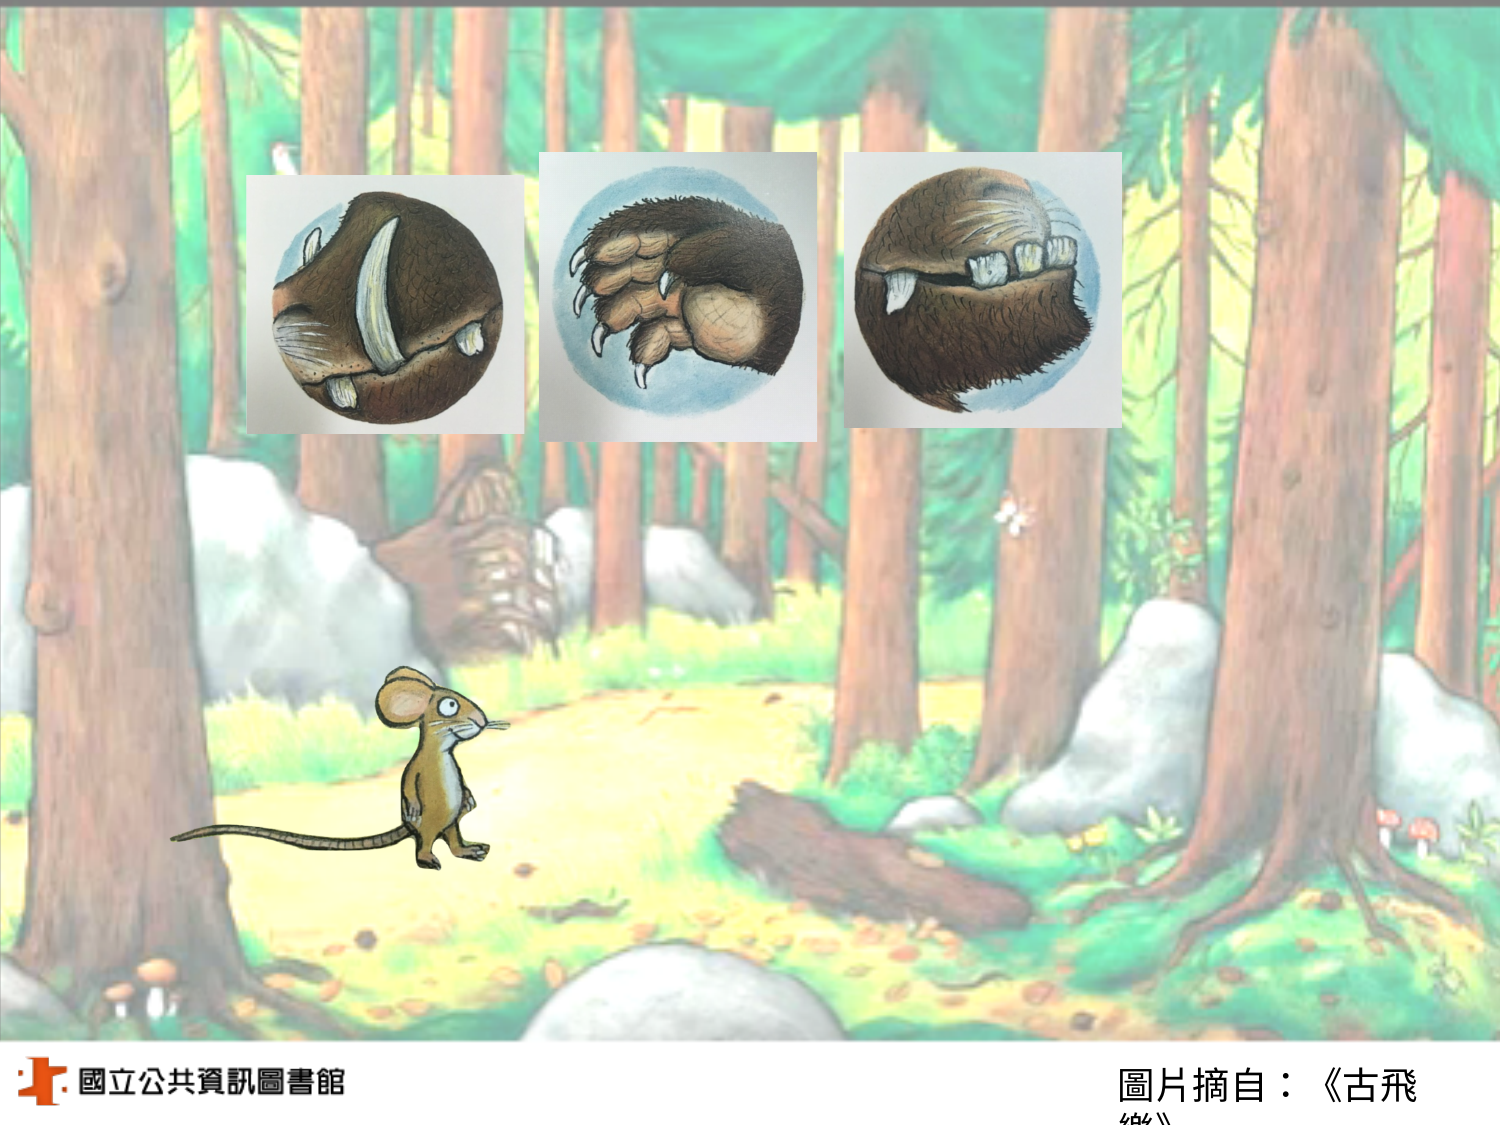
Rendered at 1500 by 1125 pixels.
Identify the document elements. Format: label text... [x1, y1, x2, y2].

picture [0, 0, 1500, 1051]
text_box 圖片摘自：《古飛樂》 [1102, 1054, 1490, 1116]
